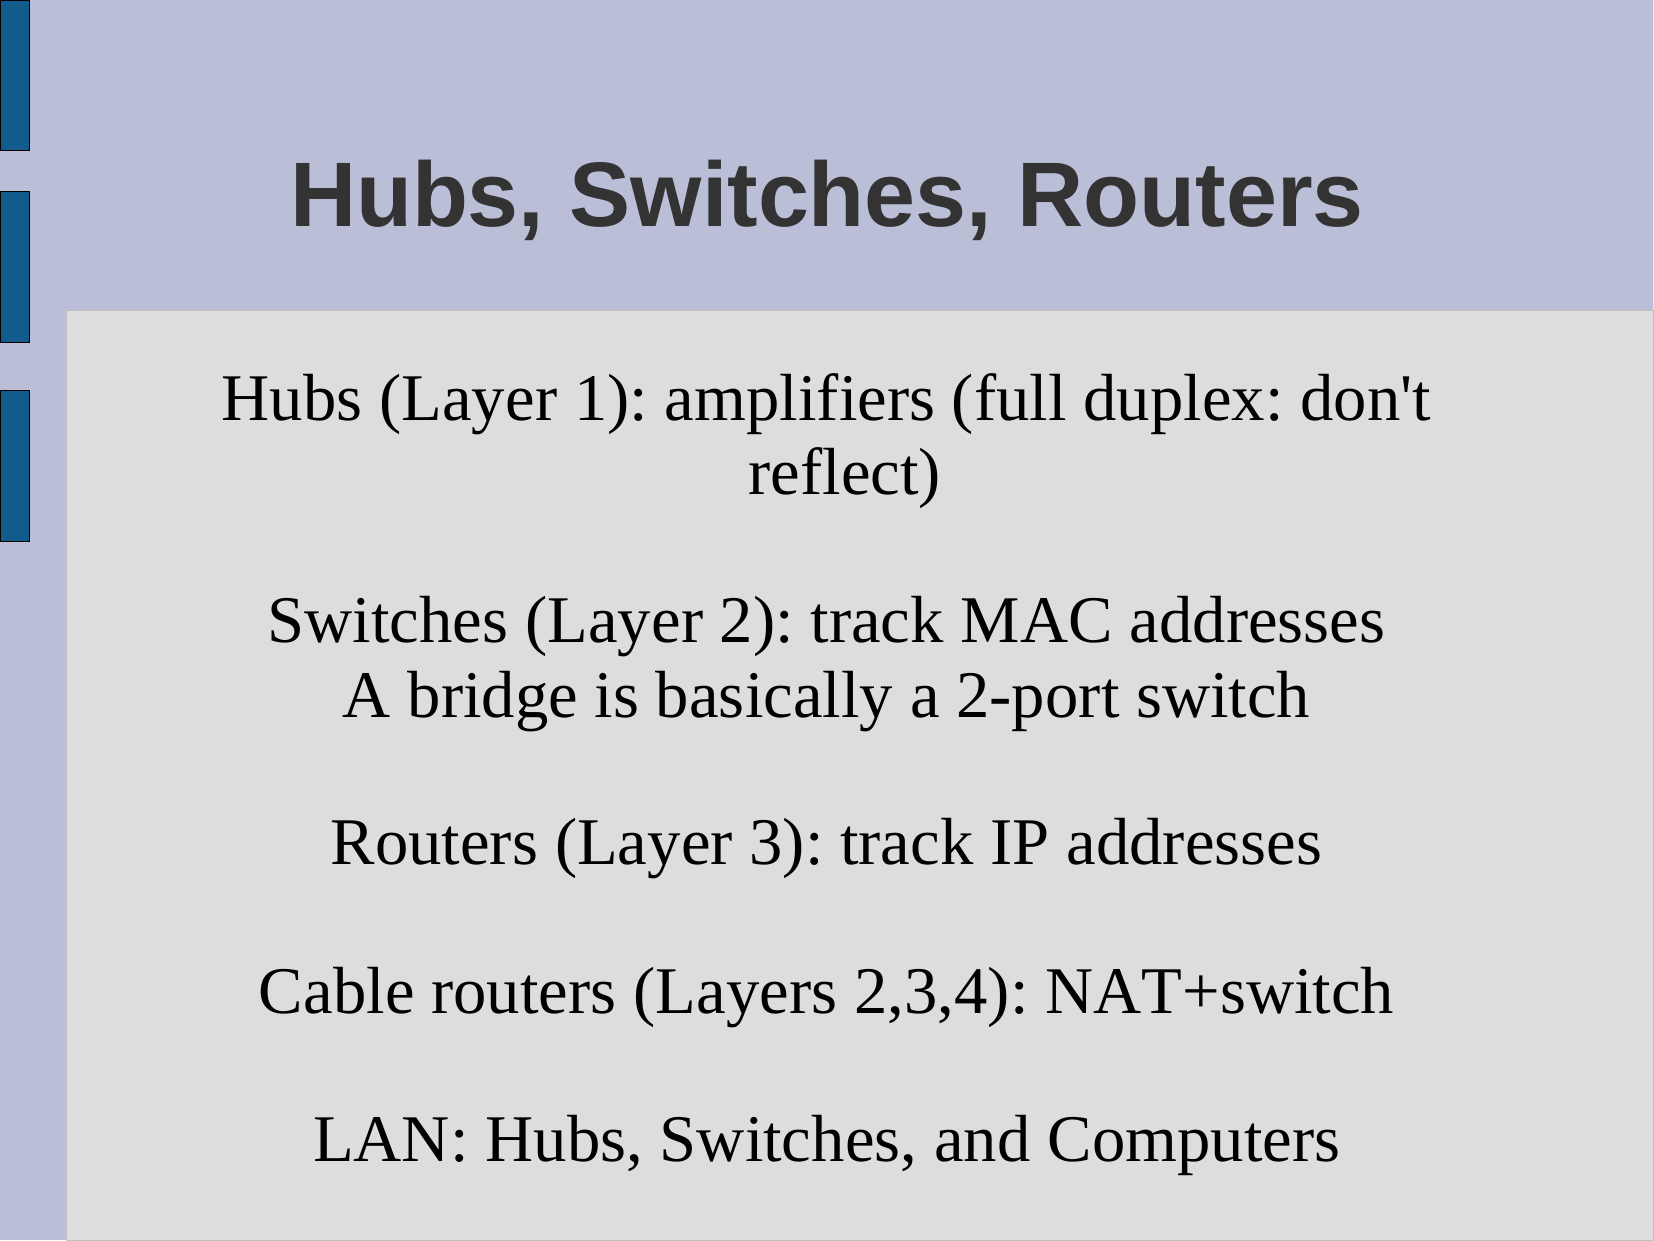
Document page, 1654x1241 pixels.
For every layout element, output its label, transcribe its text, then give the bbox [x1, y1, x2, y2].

title Hubs, Switches, Routers [121, 91, 1534, 299]
subtitle Hubs (Layer 1): amplifiers (full duplex: don't reflect) Switches (Layer 2): track MAC addresses A bridge is basically a 2-port switch Routers (Layer 3): track IP addresses Cable routers (Layers 2,3,4): NAT+switch LAN: Hubs, Switches, and Computers [121, 344, 1534, 1193]
